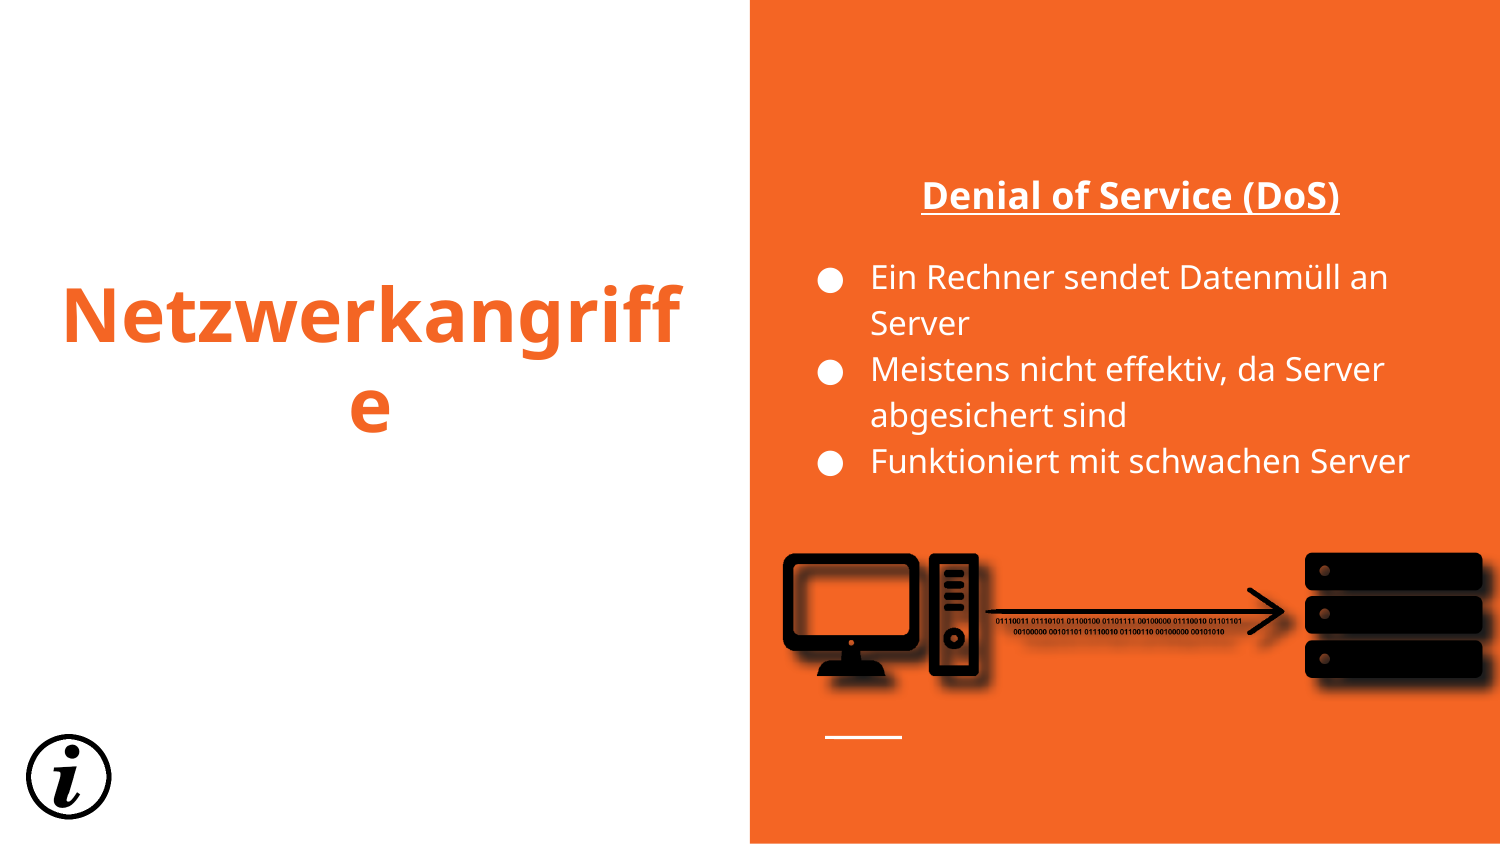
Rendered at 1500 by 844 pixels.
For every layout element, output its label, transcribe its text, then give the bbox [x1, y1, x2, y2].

picture [18, 726, 119, 827]
list Denial of Service (DoS) Ein Rechner sendet Datenmüll an Server Meistens nicht effektiv, da Server abgesichert sind Funktioniert mit schwachen Server [780, 62, 1482, 385]
picture [730, 385, 1500, 836]
title Netzwerkangriffe [38, 246, 703, 463]
